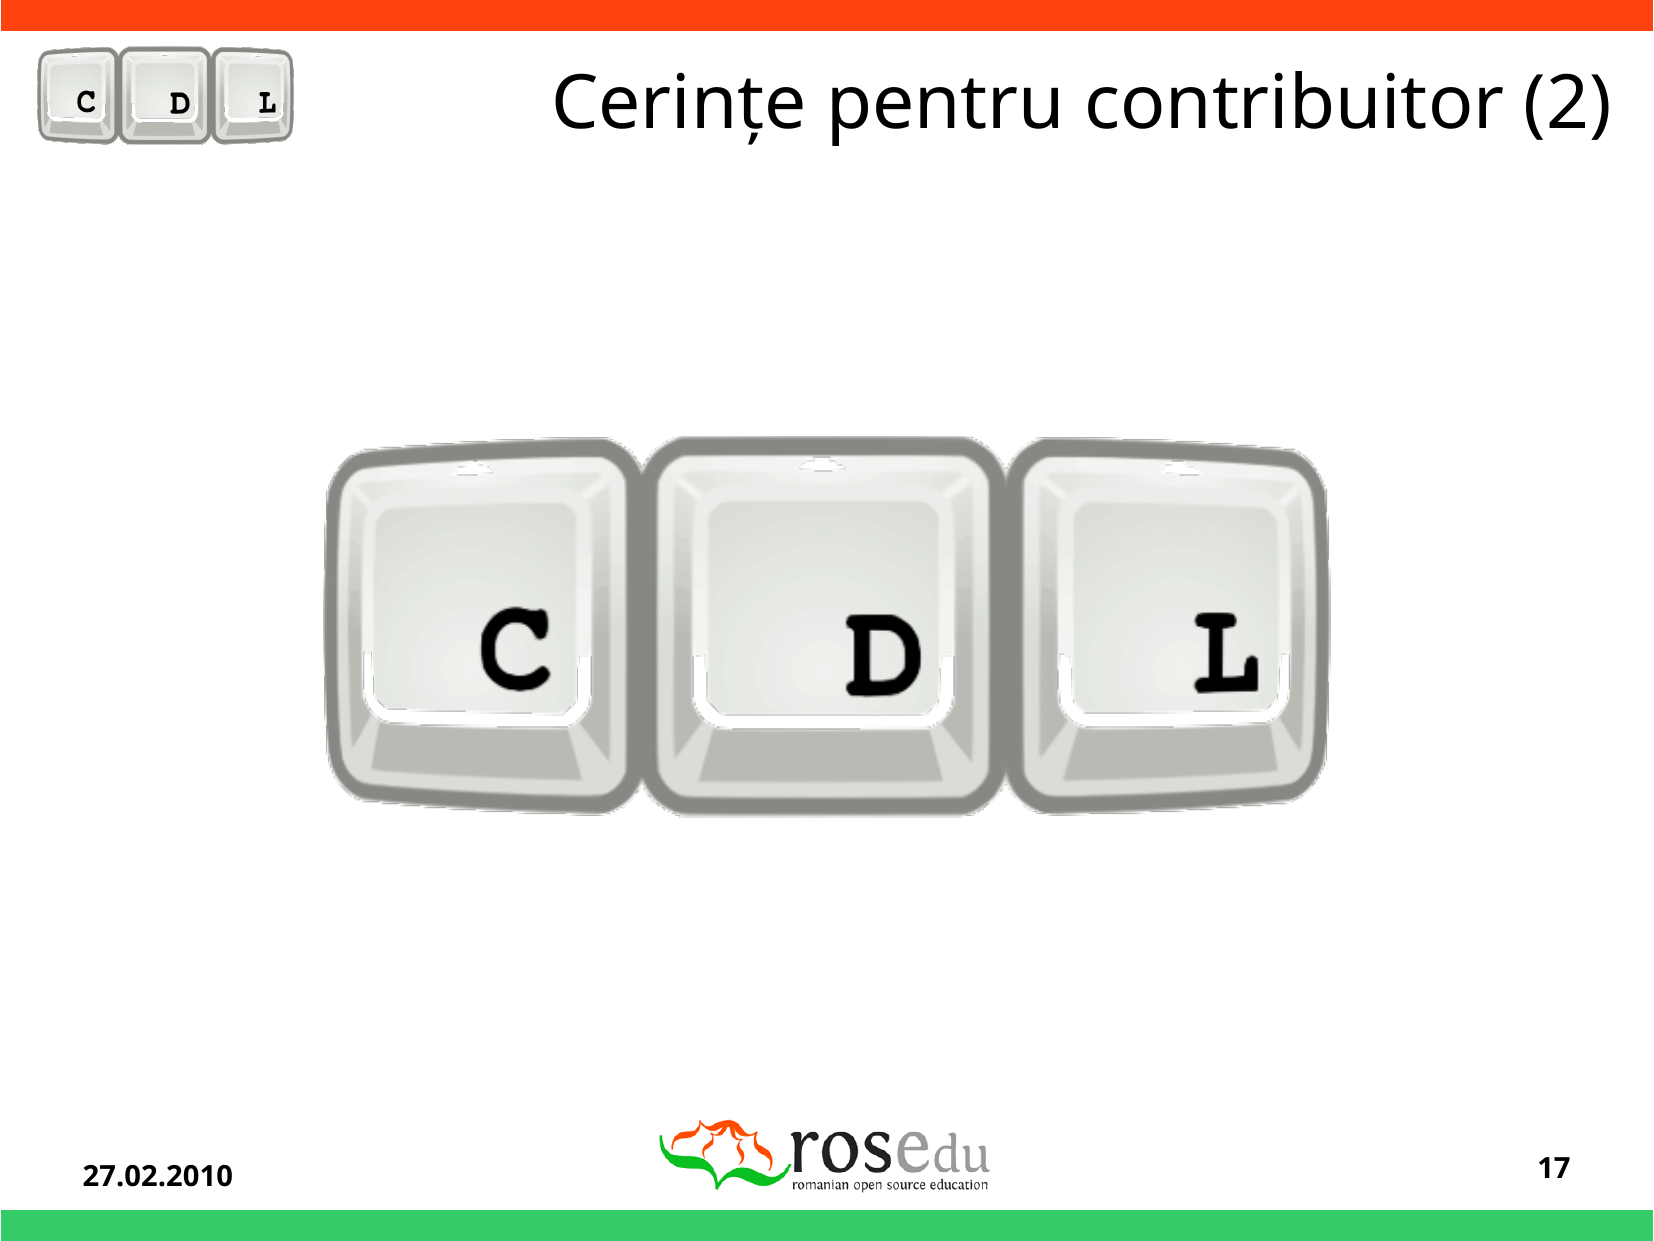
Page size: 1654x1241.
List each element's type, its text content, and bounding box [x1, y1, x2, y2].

picture [656, 1104, 1005, 1209]
title Cerințe pentru contribuitor (2) [300, 55, 1613, 143]
picture [323, 436, 1331, 818]
picture [37, 46, 294, 145]
